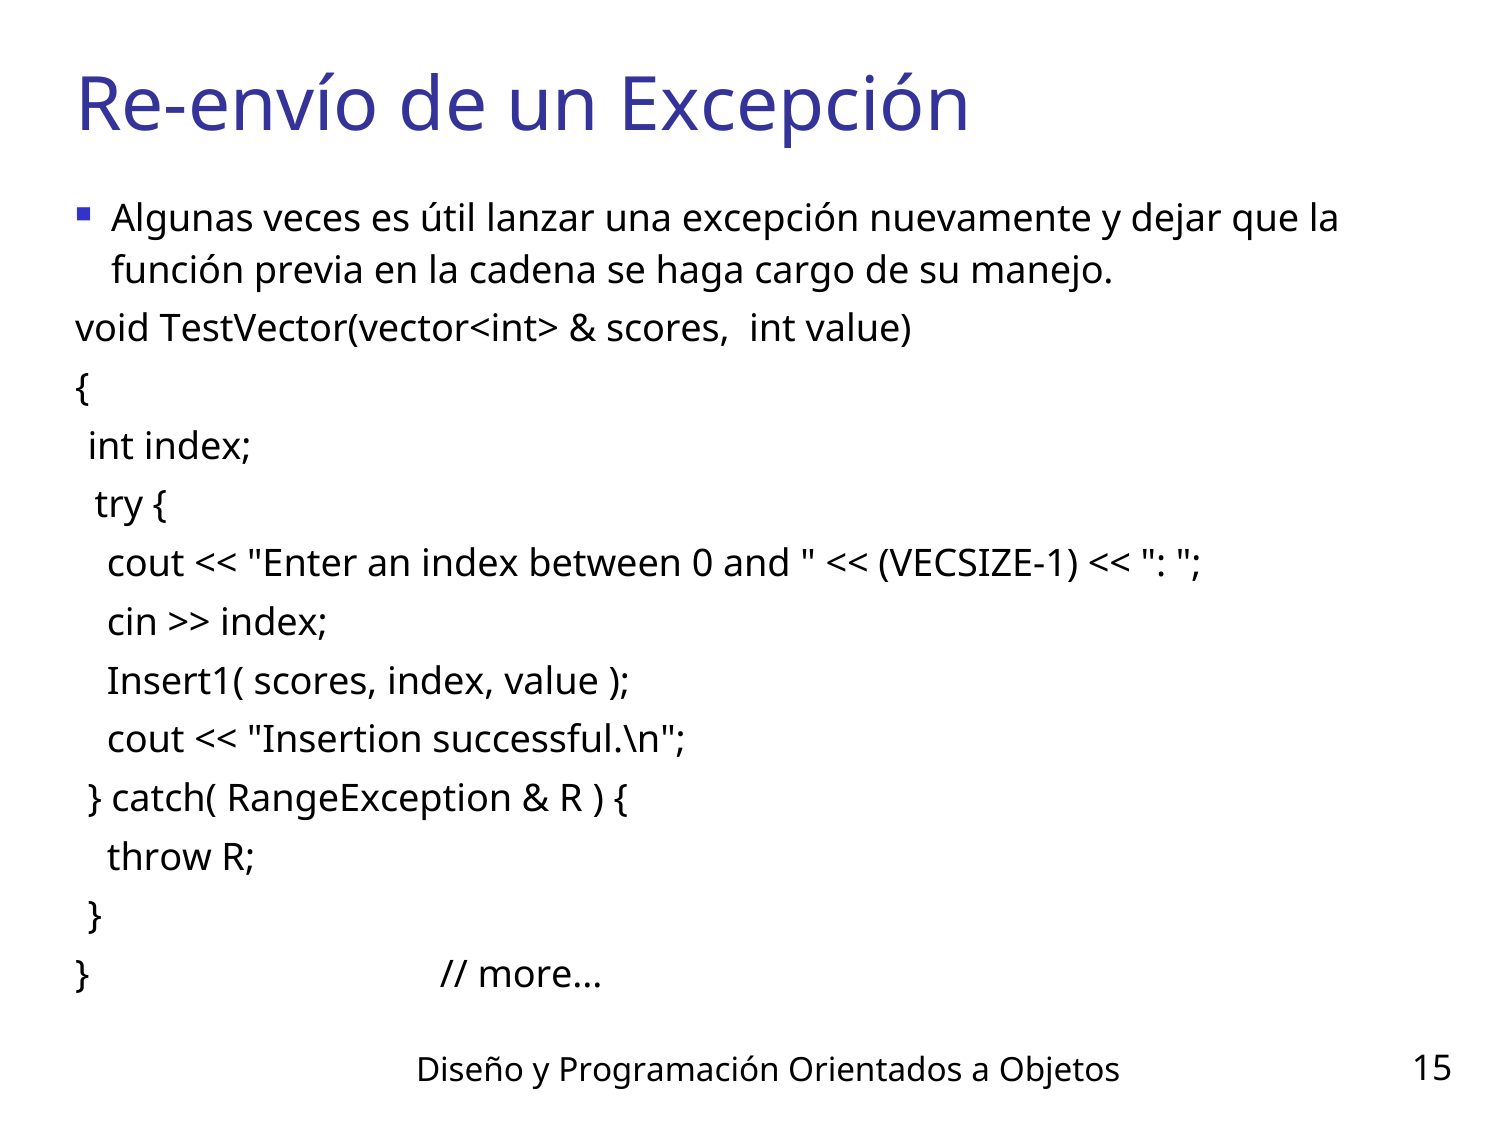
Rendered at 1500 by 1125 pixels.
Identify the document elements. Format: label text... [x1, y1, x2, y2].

title Re-envío de un Excepción [75, 19, 1466, 183]
list Algunas veces es útil lanzar una excepción nuevamente y dejar que la función previa en la cadena se haga cargo de su manejo. void TestVector(vector<int> & scores, int value)‏ { int index; try { cout << "Enter an index between 0 and " << (VECSIZE-1) << ": "; cin >> index; Insert1( scores, index, value ); cout << "Insertion successful.\n"; } catch( RangeException & R ) { throw R; } } // more... [75, 191, 1463, 1013]
